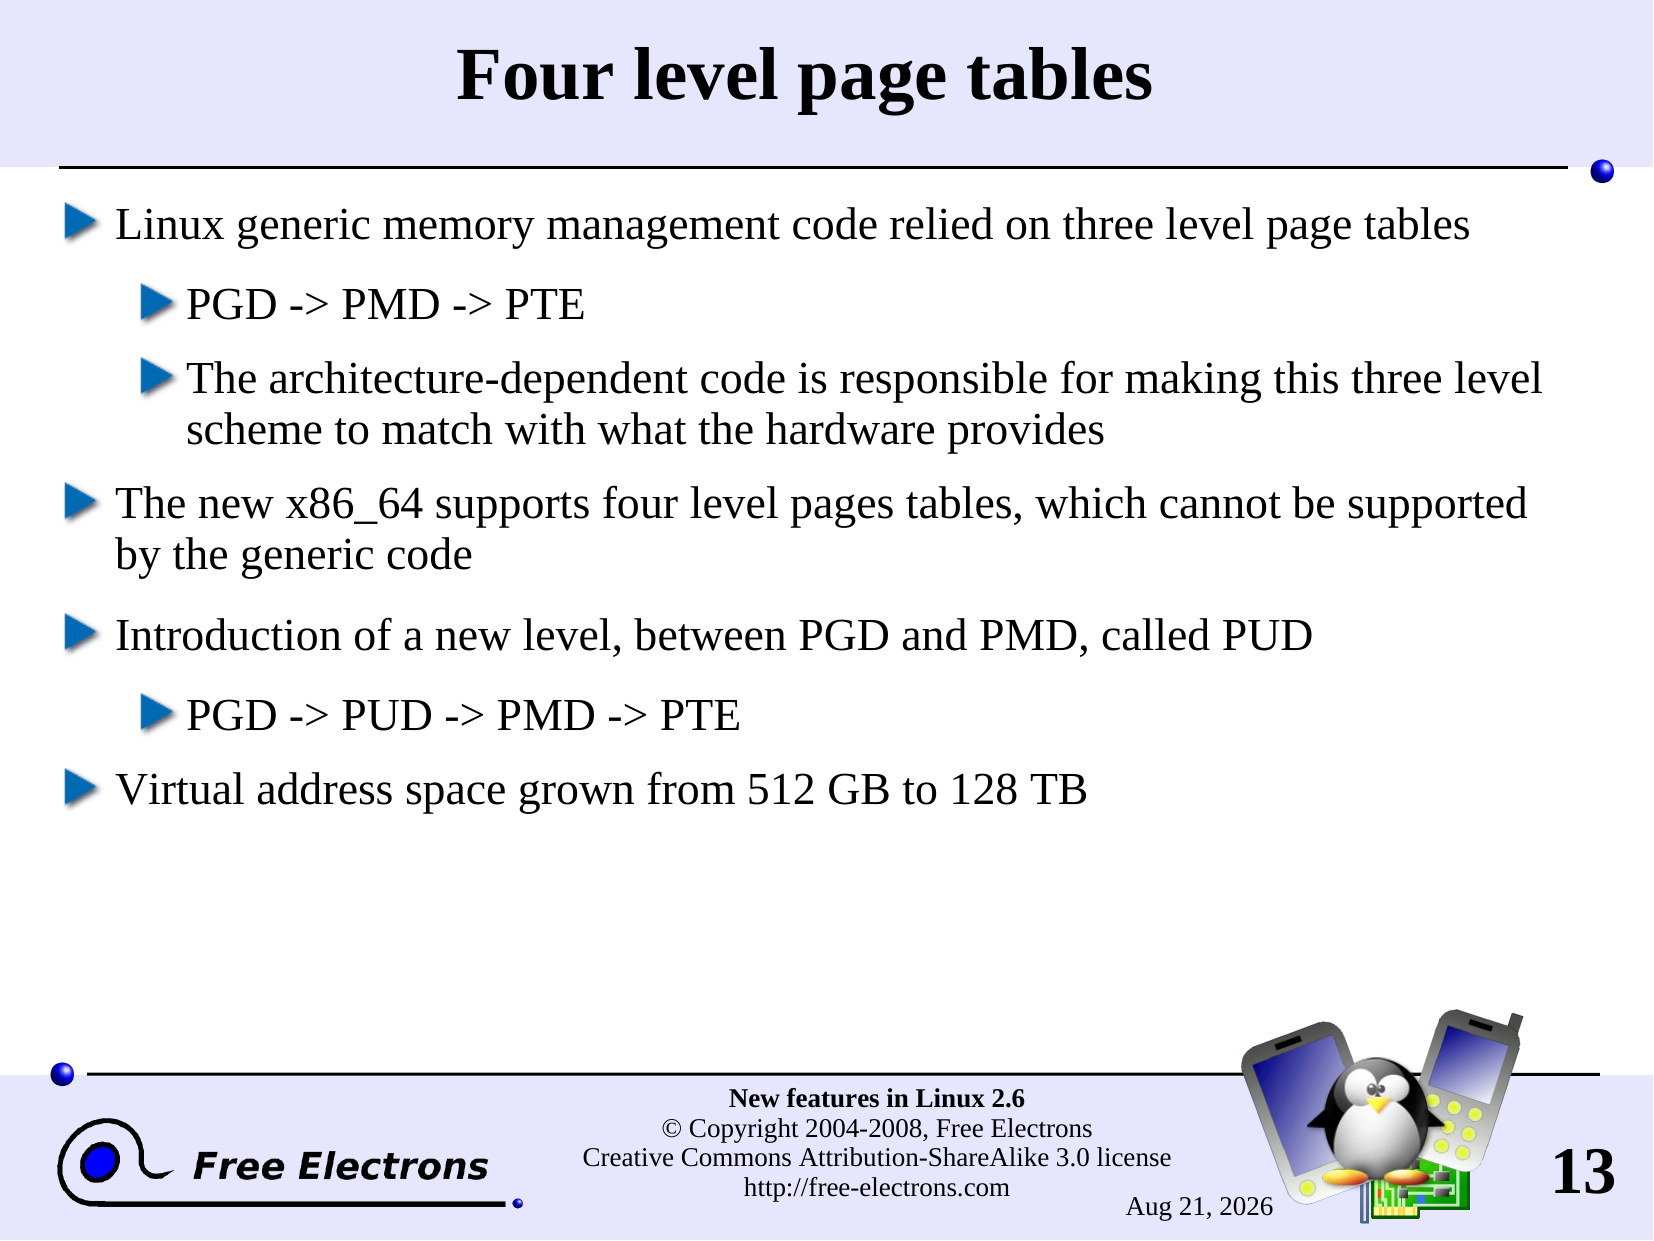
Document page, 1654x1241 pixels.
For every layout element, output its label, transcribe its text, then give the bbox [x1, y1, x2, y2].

title Four level page tables [60, 25, 1551, 124]
picture [1225, 1049, 1527, 1241]
picture [50, 1107, 527, 1216]
list Linux generic memory management code relied on three level page tables PGD -> PMD -> PTE The architecture-dependent code is responsible for making this three level scheme to match with what the hardware provides The new x86_64 supports four level pages tables, which cannot be supported by the generic code Introduction of a new level, between PGD and PMD, called PUD PGD -> PUD -> PMD -> PTE Virtual address space grown from 512 GB to 128 TB [44, 198, 1565, 1049]
